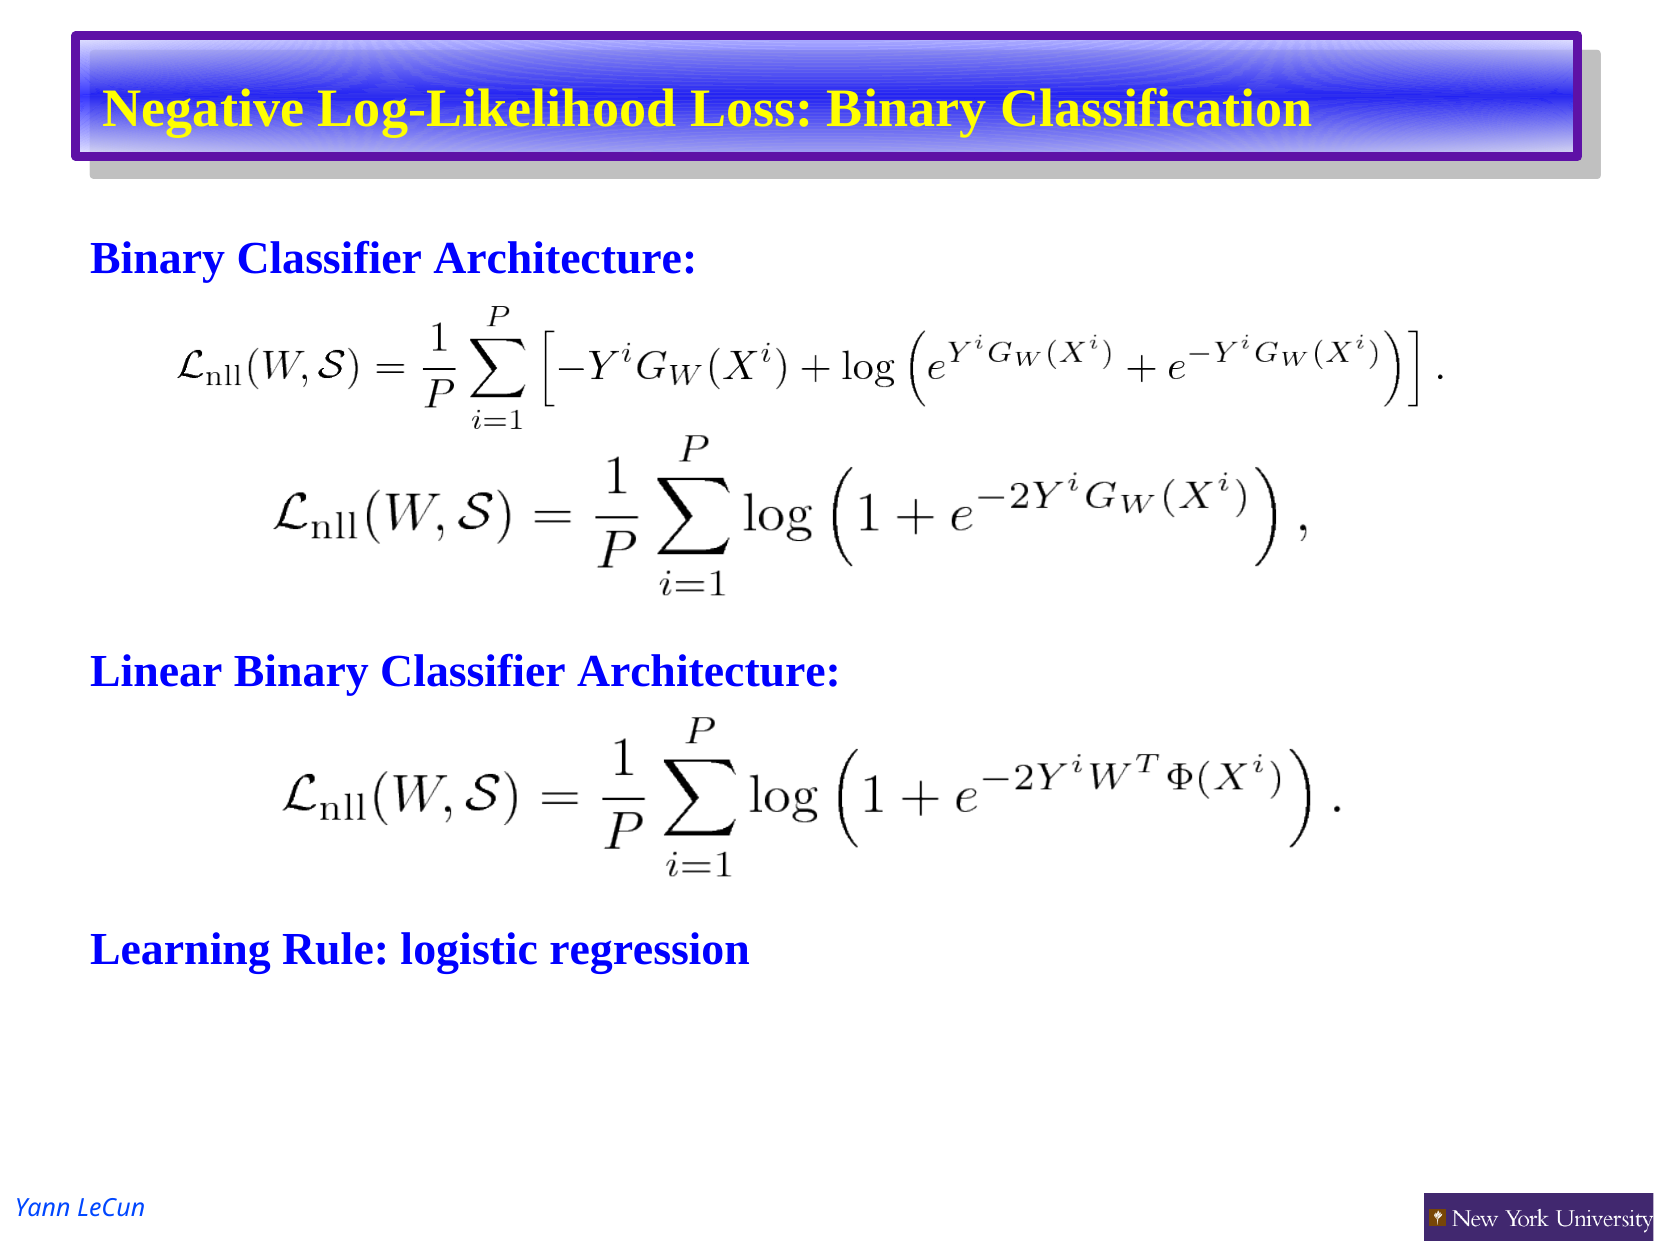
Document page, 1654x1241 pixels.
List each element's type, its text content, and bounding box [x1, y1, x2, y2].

list Learning Rule: logistic regression [90, 923, 1331, 1075]
list Linear Binary Classifier Architecture: [90, 646, 1355, 798]
title Negative Log-Likelihood Loss: Binary Classification [75, 35, 1578, 157]
picture [173, 302, 1447, 601]
picture [277, 712, 1346, 882]
picture [1424, 1193, 1654, 1241]
list Binary Classifier Architecture: [90, 232, 1355, 384]
